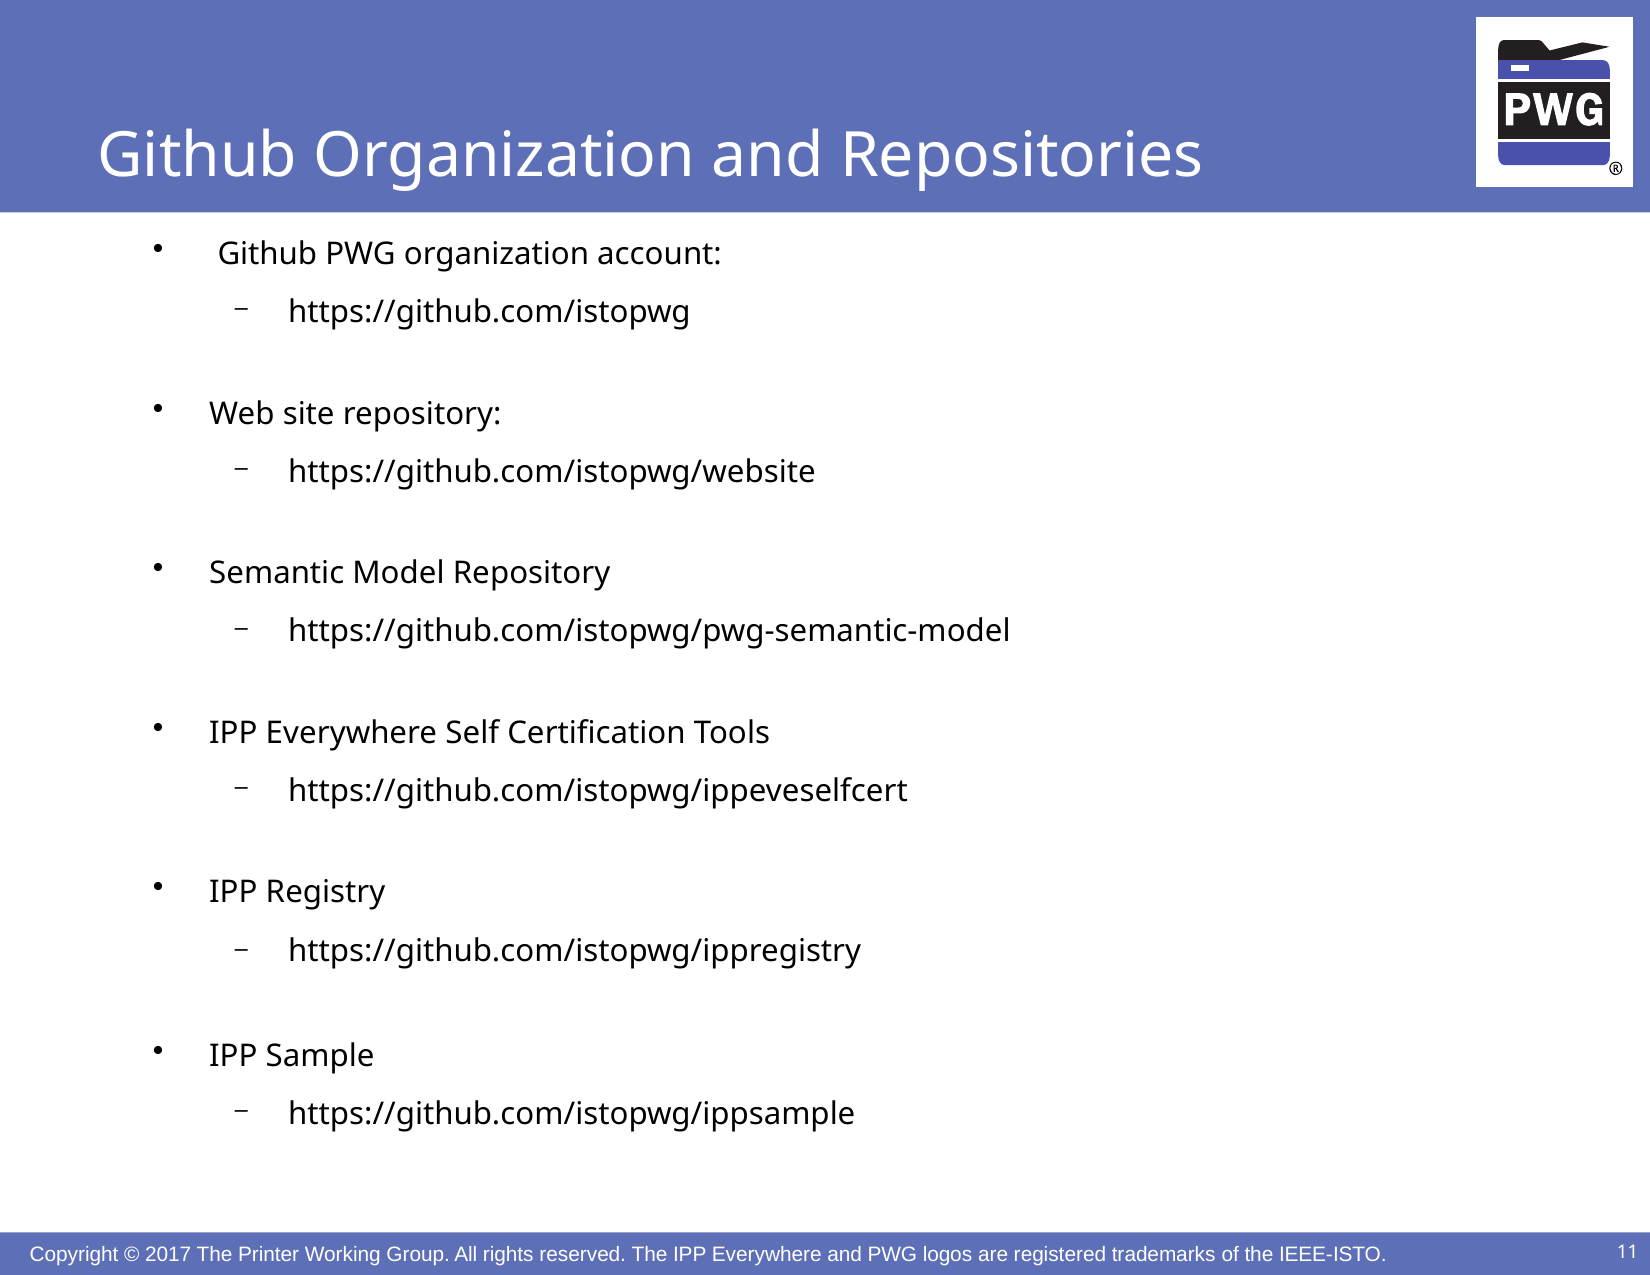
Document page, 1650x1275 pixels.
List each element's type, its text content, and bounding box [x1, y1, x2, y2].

list Github PWG organization account: https://github.com/istopwg Web site repository: https://github.com/istopwg/website Semantic Model Repository https://github.com/istopwg/pwg-semantic-model IPP Everywhere Self Certification Tools https://github.com/istopwg/ippeveselfcert IPP Registry https://github.com/istopwg/ippregistry IPP Sample https://github.com/istopwg/ippsample [138, 225, 1623, 1203]
title Github Organization and Repositories [82, 8, 1449, 198]
